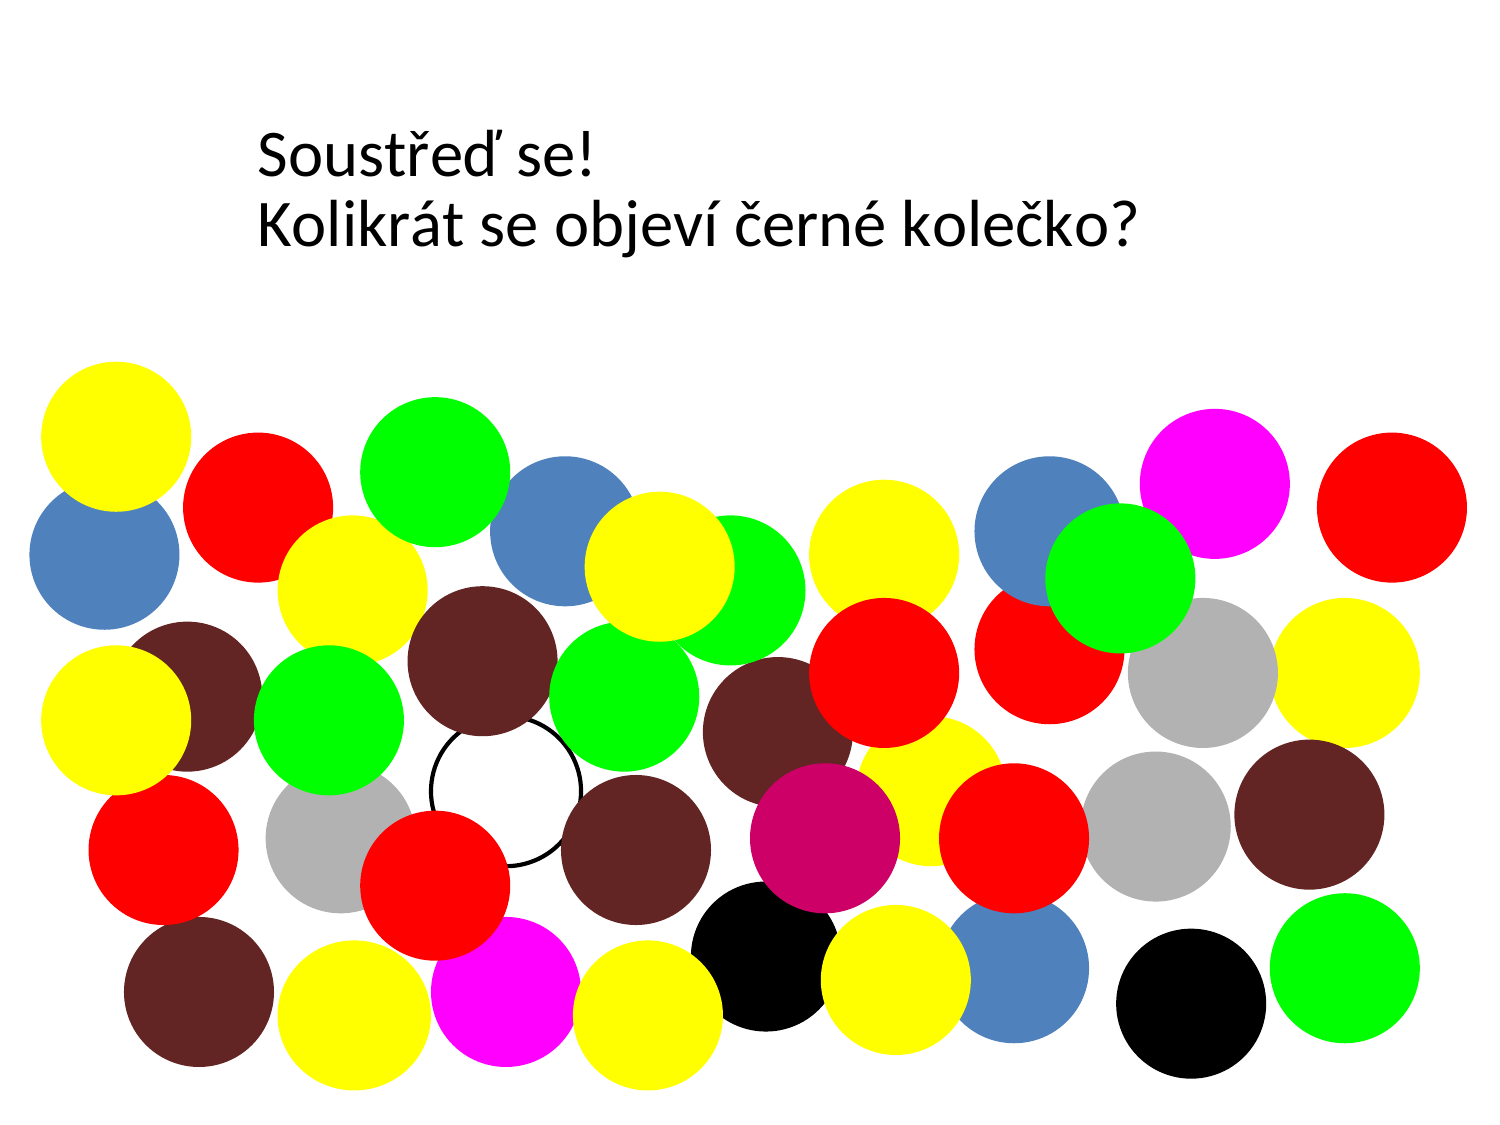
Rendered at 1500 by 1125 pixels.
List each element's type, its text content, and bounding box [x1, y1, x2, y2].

text_box [41, 397, 1231, 1091]
text_box Kolikrát se objeví černé kolečko? [242, 172, 1157, 269]
text_box [1116, 928, 1267, 1079]
text_box [974, 408, 1420, 890]
text_box [1269, 893, 1420, 1044]
text_box [29, 361, 192, 630]
text_box Soustřeď se! [243, 101, 613, 198]
text_box [1316, 432, 1467, 583]
